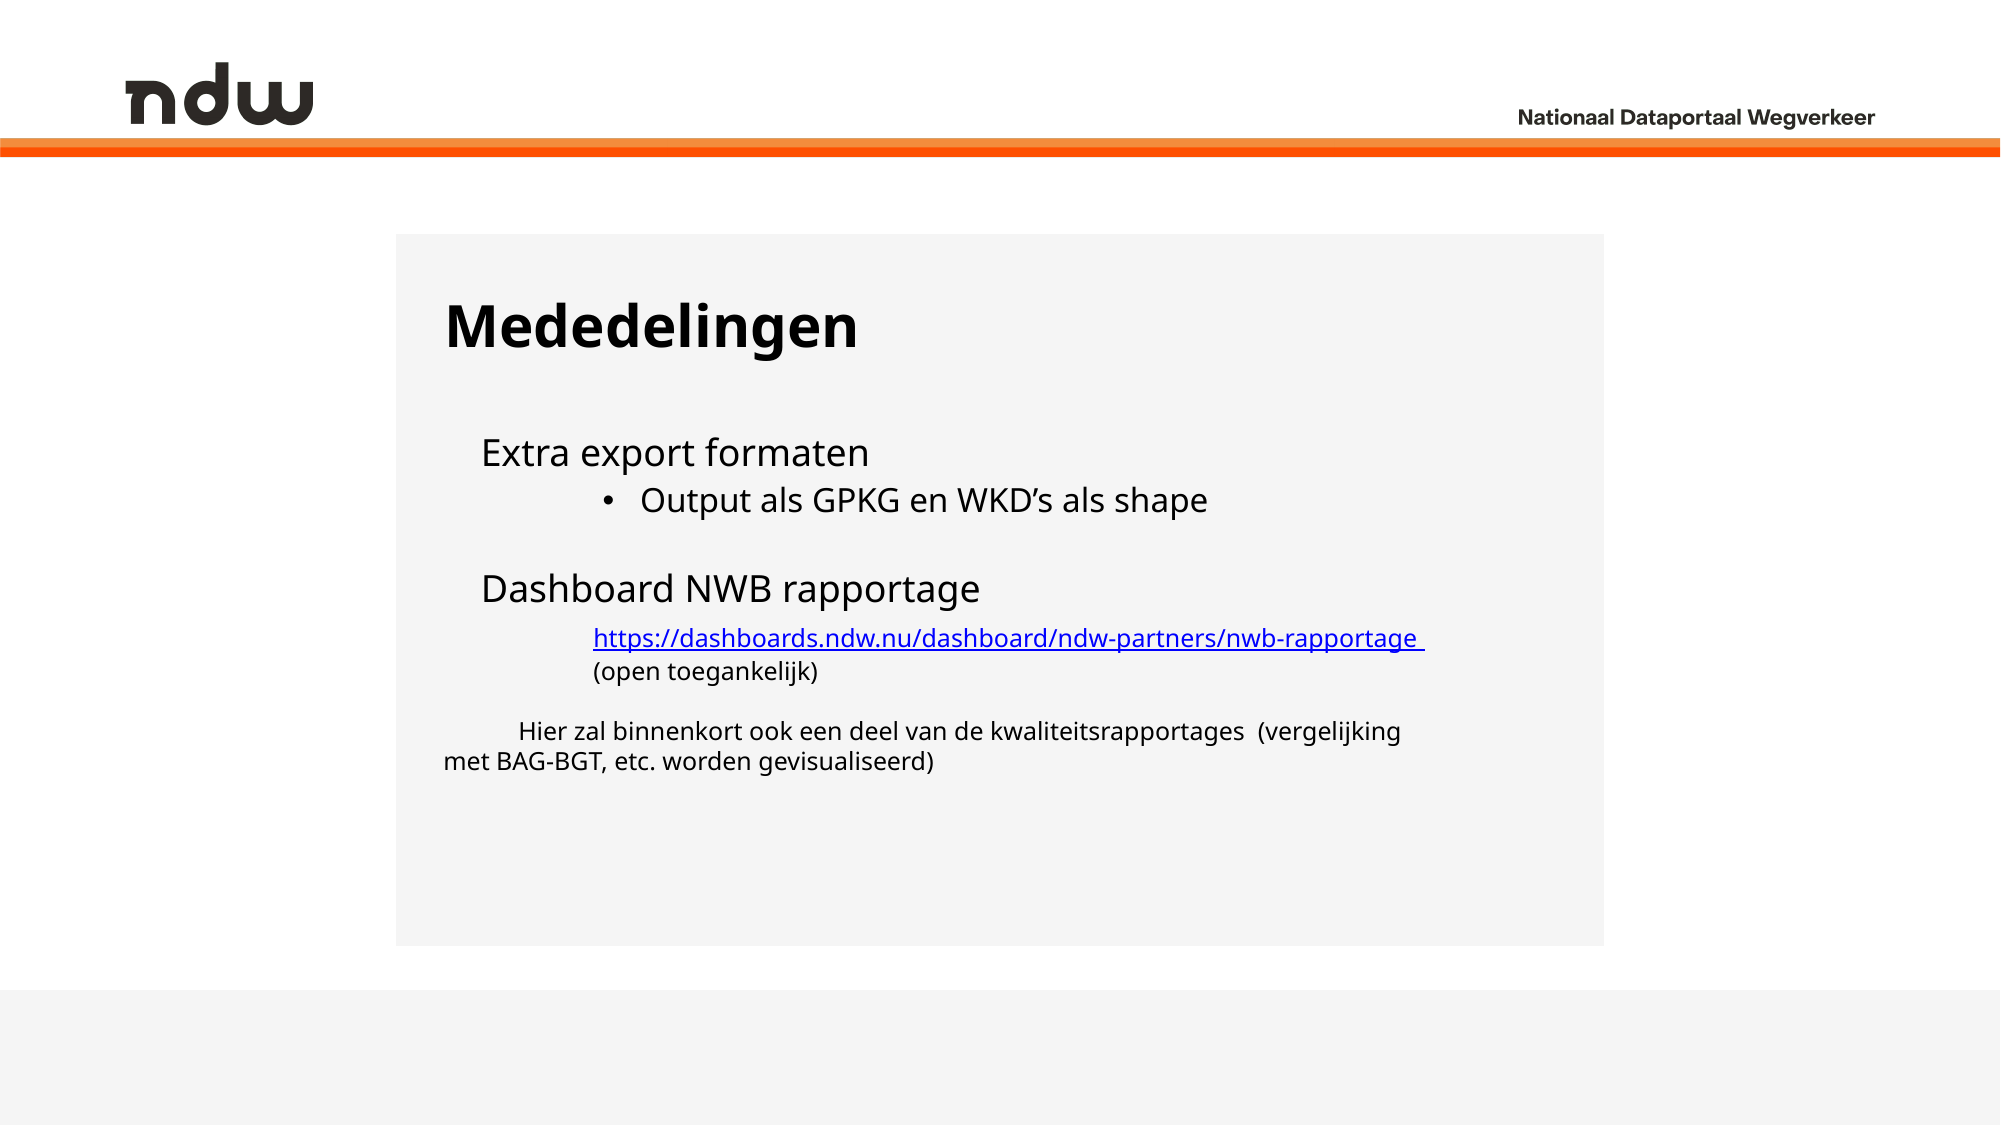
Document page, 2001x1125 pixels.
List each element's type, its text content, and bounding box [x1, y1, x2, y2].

list Extra export formaten Output als GPKG en WKD’s als shape Dashboard NWB rapportage https://dashboards.ndw.nu/dashboard/ndw-partners/nwb-rapportage (open toegankelijk) Hier zal binnenkort ook een deel van de kwaliteitsrapportages (vergelijking met BAG-BGT, etc. worden gevisualiseerd) [428, 370, 1597, 928]
title Mededelingen [429, 289, 1598, 383]
